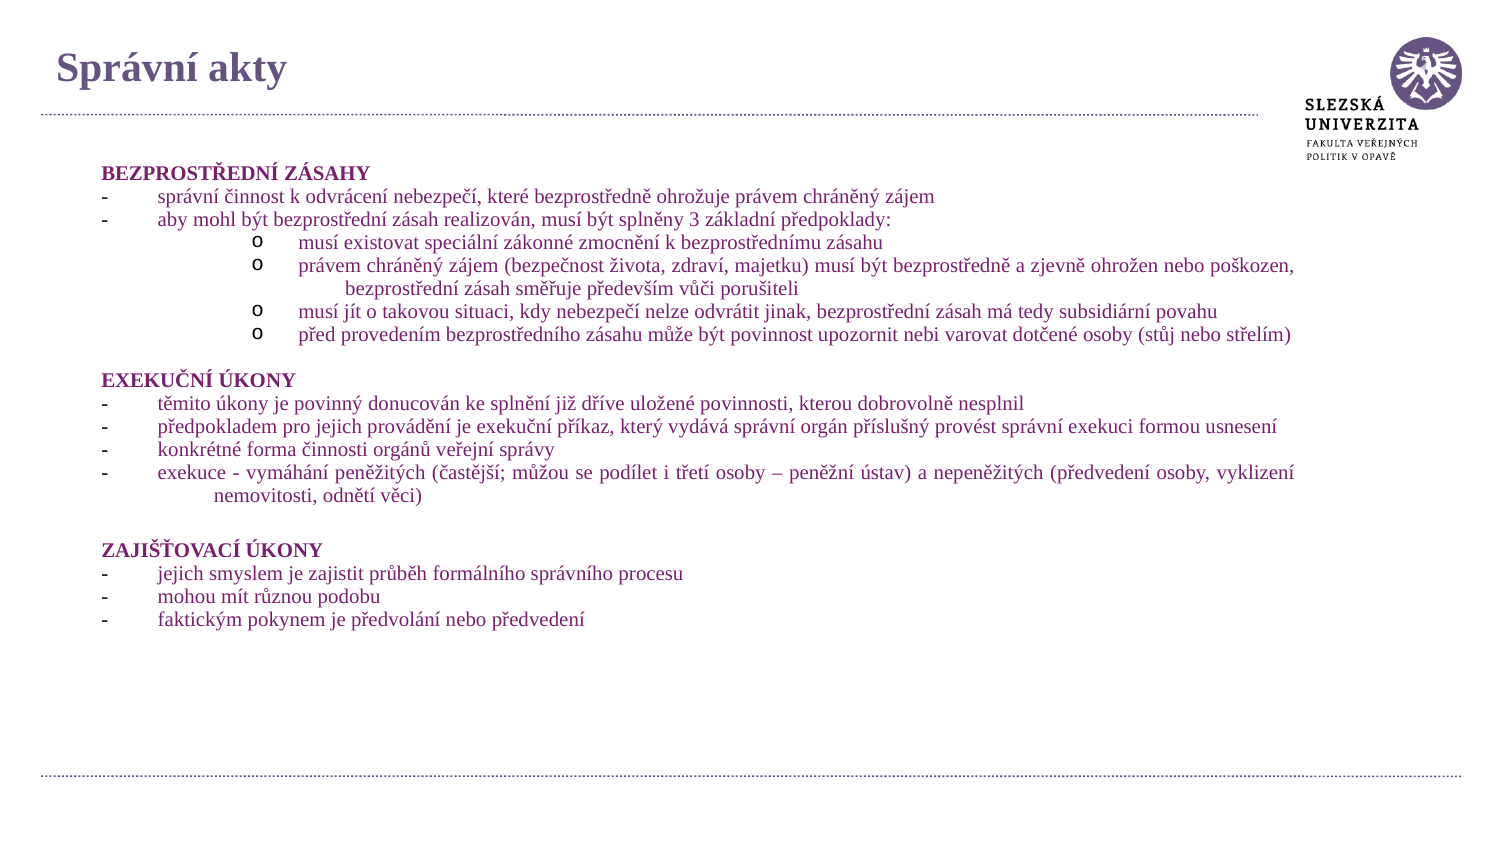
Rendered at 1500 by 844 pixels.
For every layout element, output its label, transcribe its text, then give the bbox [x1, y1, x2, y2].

text_box BEZPROSTŘEDNÍ ZÁSAHY správní činnost k odvrácení nebezpečí, které bezprostředně ohrožuje právem chráněný zájem aby mohl být bezprostřední zásah realizován, musí být splněny 3 základní předpoklady: musí existovat speciální zákonné zmocnění k bezprostřednímu zásahu právem chráněný zájem (bezpečnost života, zdraví, majetku) musí být bezprostředně a zjevně ohrožen nebo poškozen, bezprostřední zásah směřuje především vůči porušiteli musí jít o takovou situaci, kdy nebezpečí nelze odvrátit jinak, bezprostřední zásah má tedy subsidiární povahu před provedením bezprostředního zásahu může být povinnost upozornit nebi varovat dotčené osoby (stůj nebo střelím) EXEKUČNÍ ÚKONY těmito úkony je povinný donucován ke splnění již dříve uložené povinnosti, kterou dobrovolně nesplnil předpokladem pro jejich provádění je exekuční příkaz, který vydává správní orgán příslušný provést správní exekuci formou usnesení konkrétné forma činnosti orgánů veřejní správy exekuce - vymáhání peněžitých (častější; můžou se podílet i třetí osoby – peněžní ústav) a nepeněžitých (předvedení osoby, vyklizení nemovitosti, odnětí věci) ZAJIŠŤOVACÍ ÚKONY jejich smyslem je zajistit průběh formálního správního procesu mohou mít různou podobu faktickým pokynem je předvolání nebo předvedení [86, 154, 1311, 812]
title Správní akty [41, 32, 786, 116]
